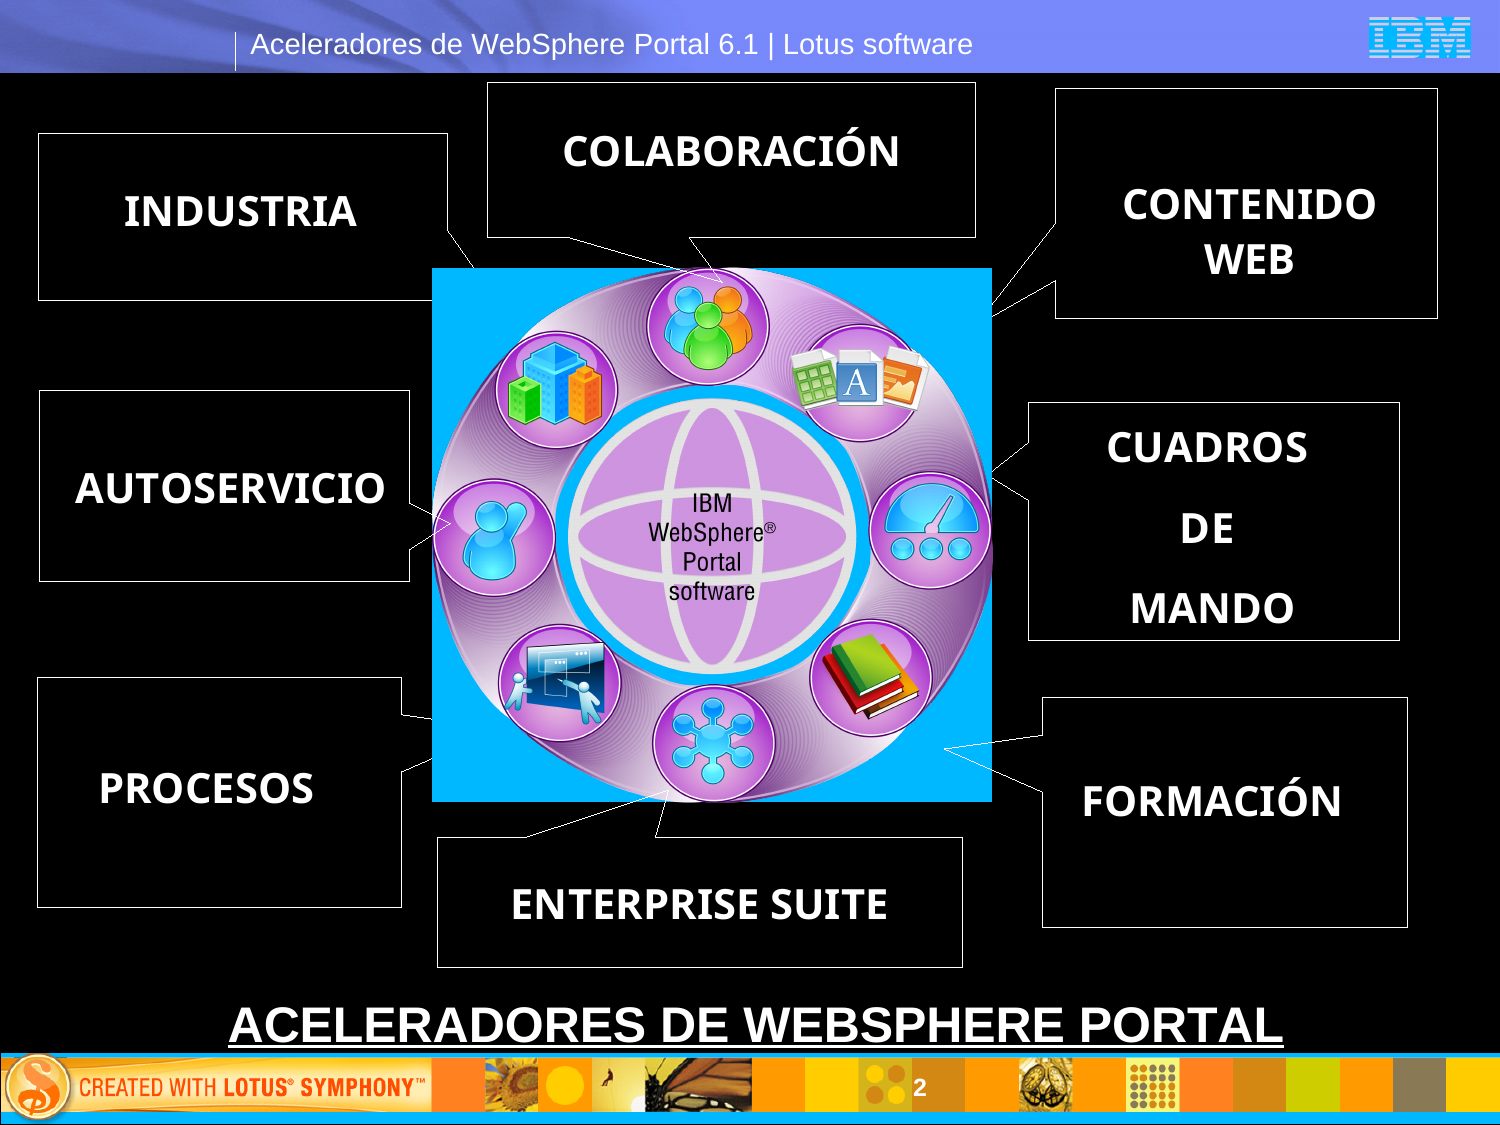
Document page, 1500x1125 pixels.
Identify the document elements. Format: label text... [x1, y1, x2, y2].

text_box COLABORACIÓN [562, 122, 913, 173]
text_box FORMACIÓN [1037, 772, 1388, 848]
text_box CUADROS DE MANDO [1037, 418, 1388, 582]
text_box ACELERADORES DE WEBSPHERE PORTAL [135, 988, 1376, 1064]
text_box ENTERPRISE SUITE [474, 875, 926, 951]
text_box CONTENIDO WEB [1099, 175, 1401, 300]
text_box AUTOSERVICIO [62, 459, 401, 535]
text_box PROCESOS [75, 760, 338, 848]
picture [432, 267, 993, 803]
picture [1, 1053, 1500, 1119]
text_box INDUSTRIA [124, 183, 388, 259]
picture [0, 0, 1500, 73]
